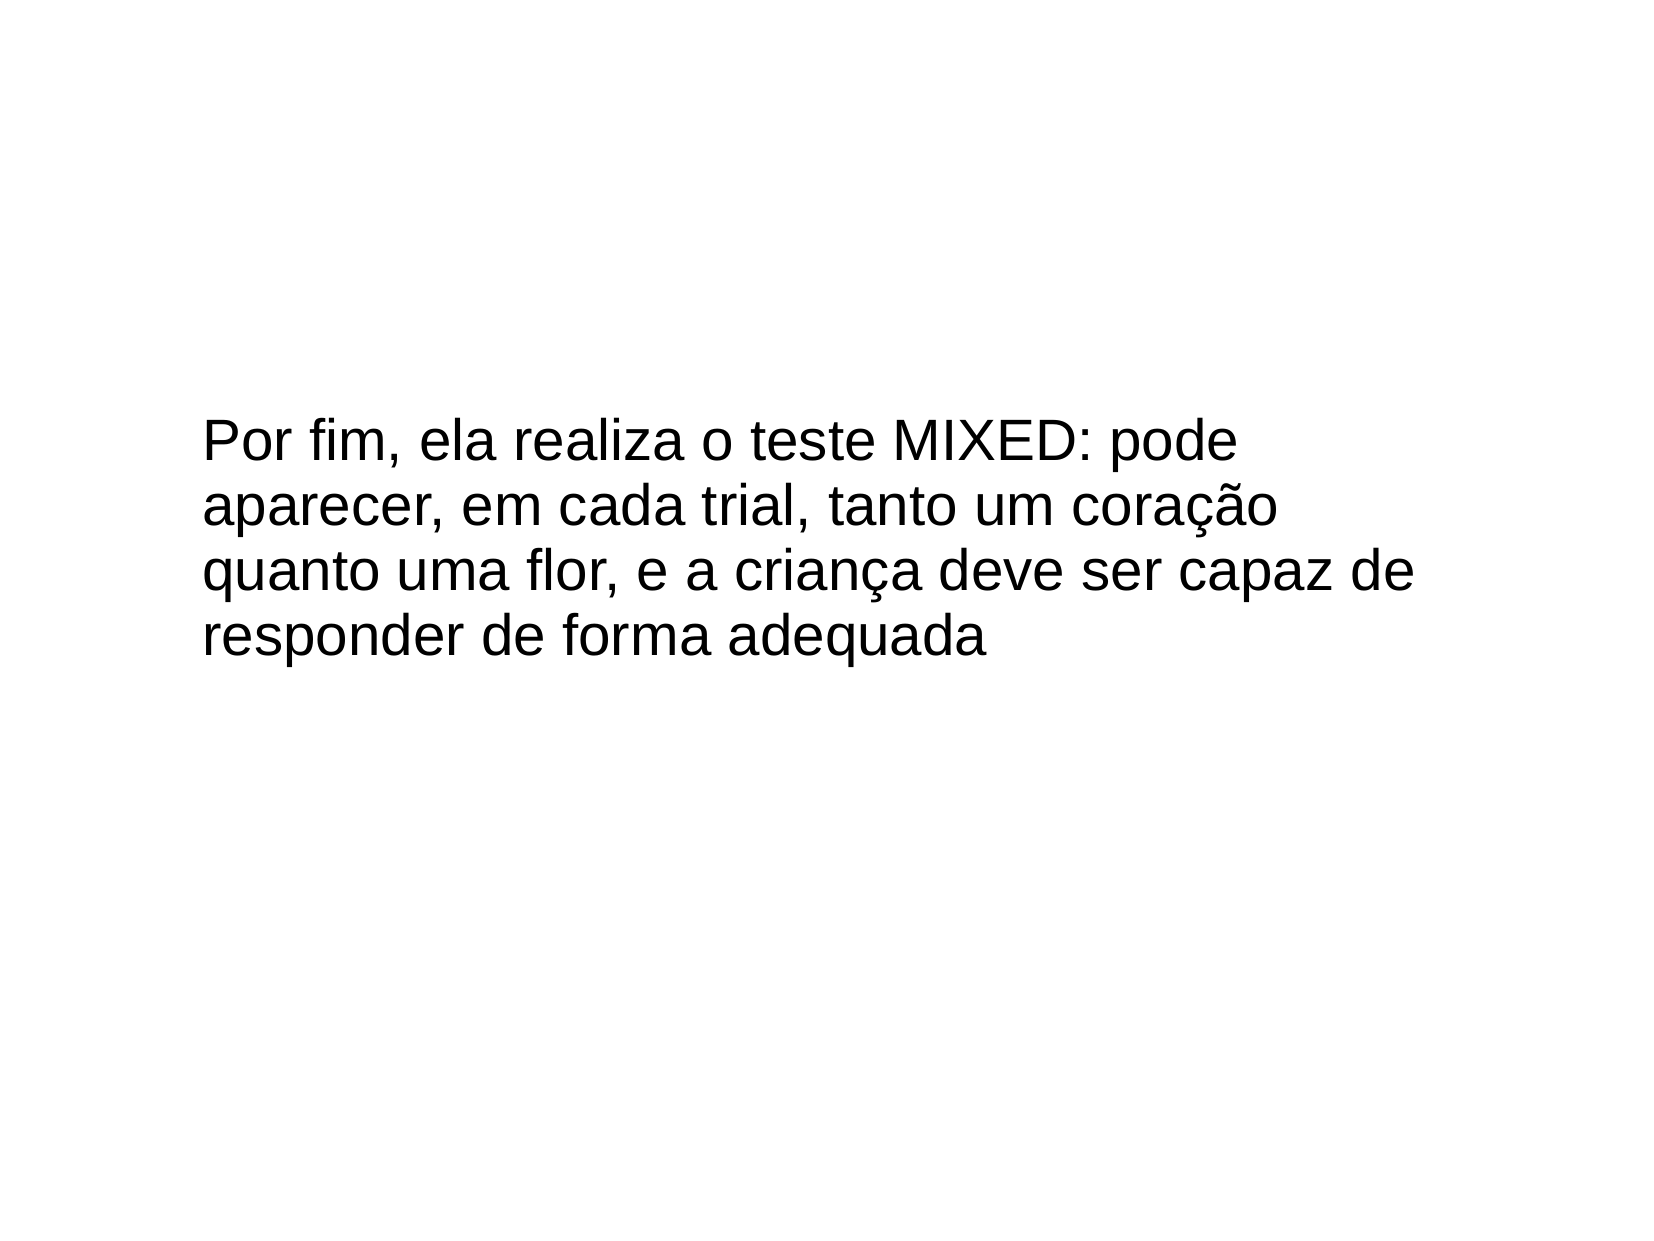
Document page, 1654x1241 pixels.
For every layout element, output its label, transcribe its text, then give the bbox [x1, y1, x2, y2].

text_box Por fim, ela realiza o teste MIXED: pode aparecer, em cada trial, tanto um coração quanto uma flor, e a criança deve ser capaz de responder de forma adequada [187, 400, 1463, 676]
